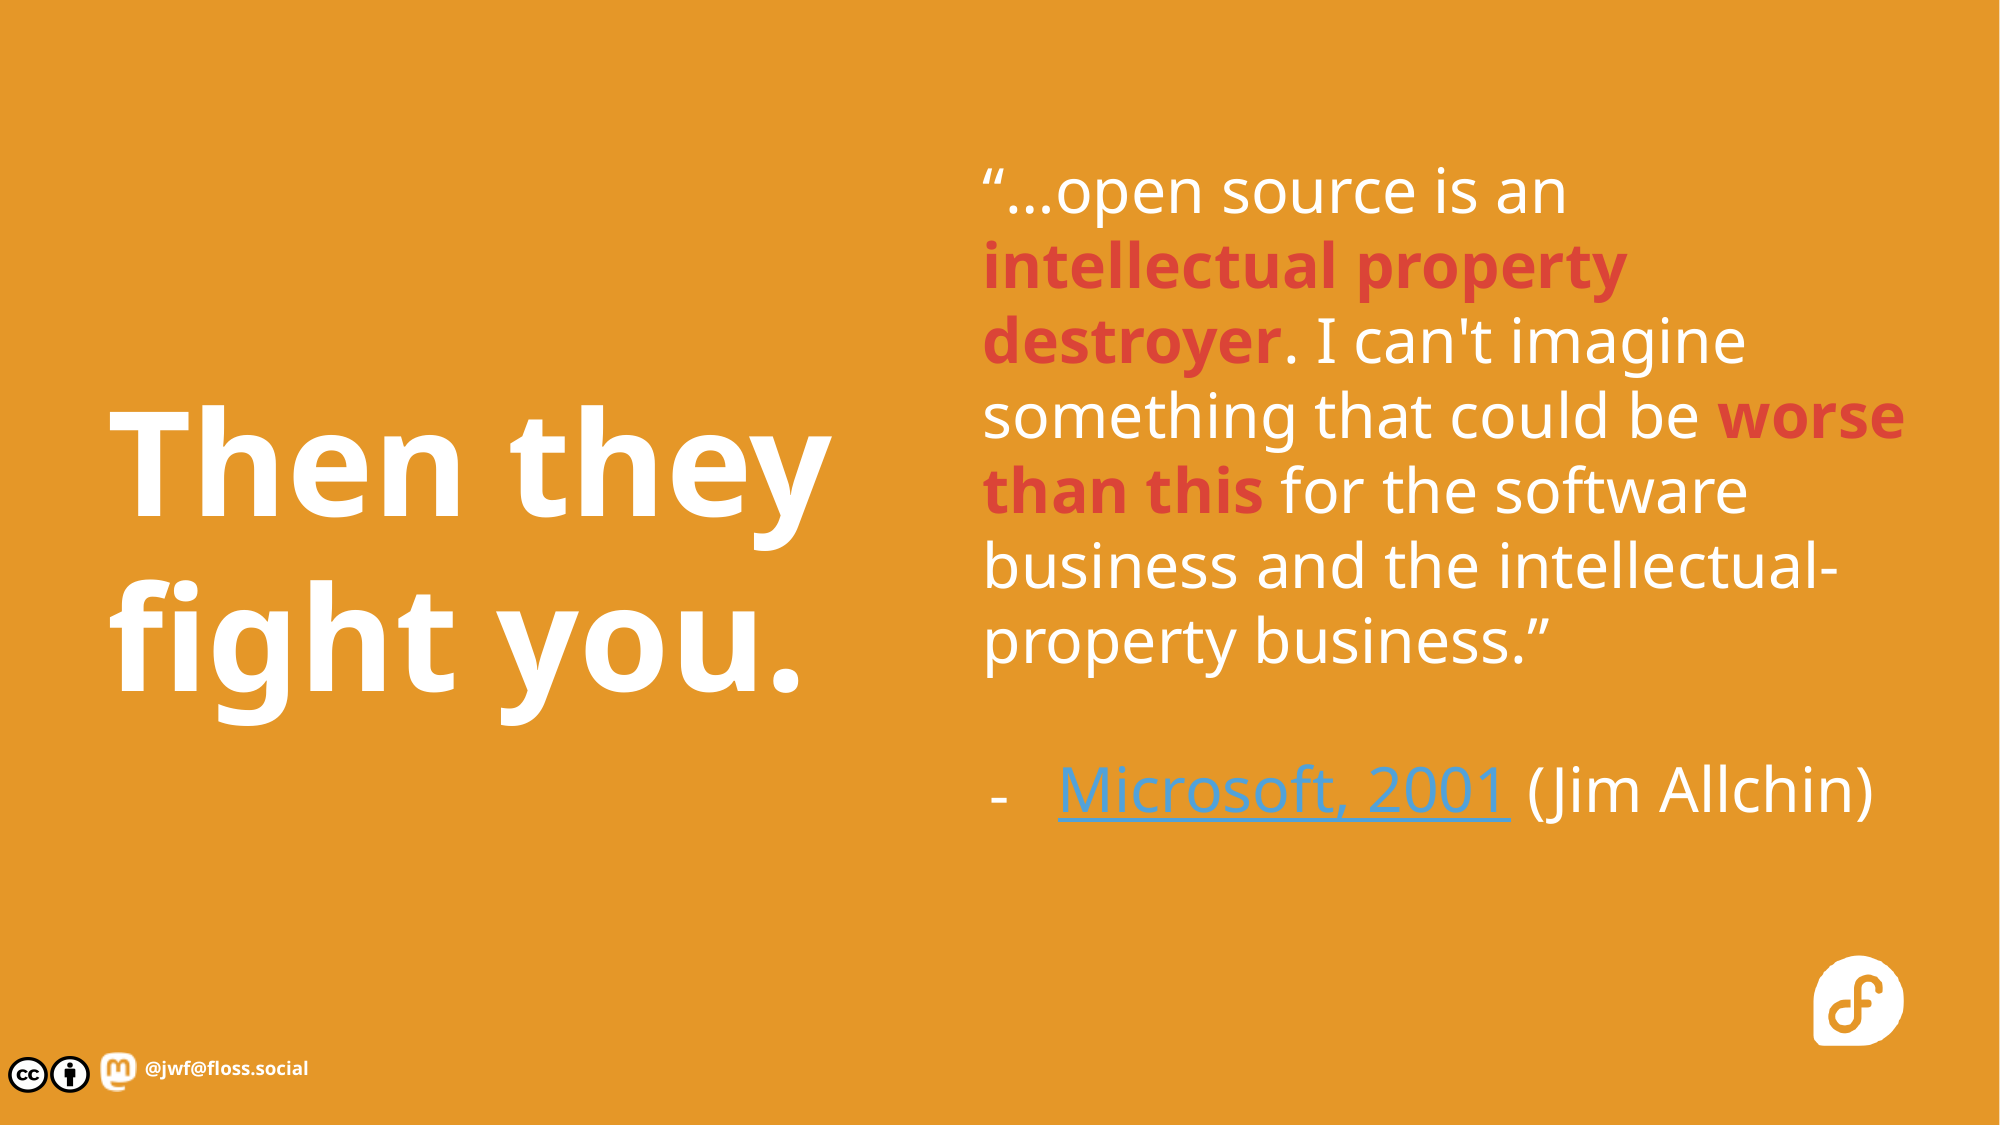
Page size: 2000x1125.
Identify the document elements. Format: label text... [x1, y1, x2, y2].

title Then they fight you. [107, 98, 931, 994]
picture [1813, 955, 1904, 1046]
text_box “…open source is an intellectual property destroyer. I can't imagine something that could be worse than this for the software business and the intellectual-property business.” Microsoft, 2001 (Jim Allchin) [967, 135, 1945, 851]
list @jwf@floss.social [135, 1047, 319, 1084]
picture [50, 1056, 90, 1093]
picture [100, 1052, 137, 1092]
picture [8, 1057, 48, 1093]
